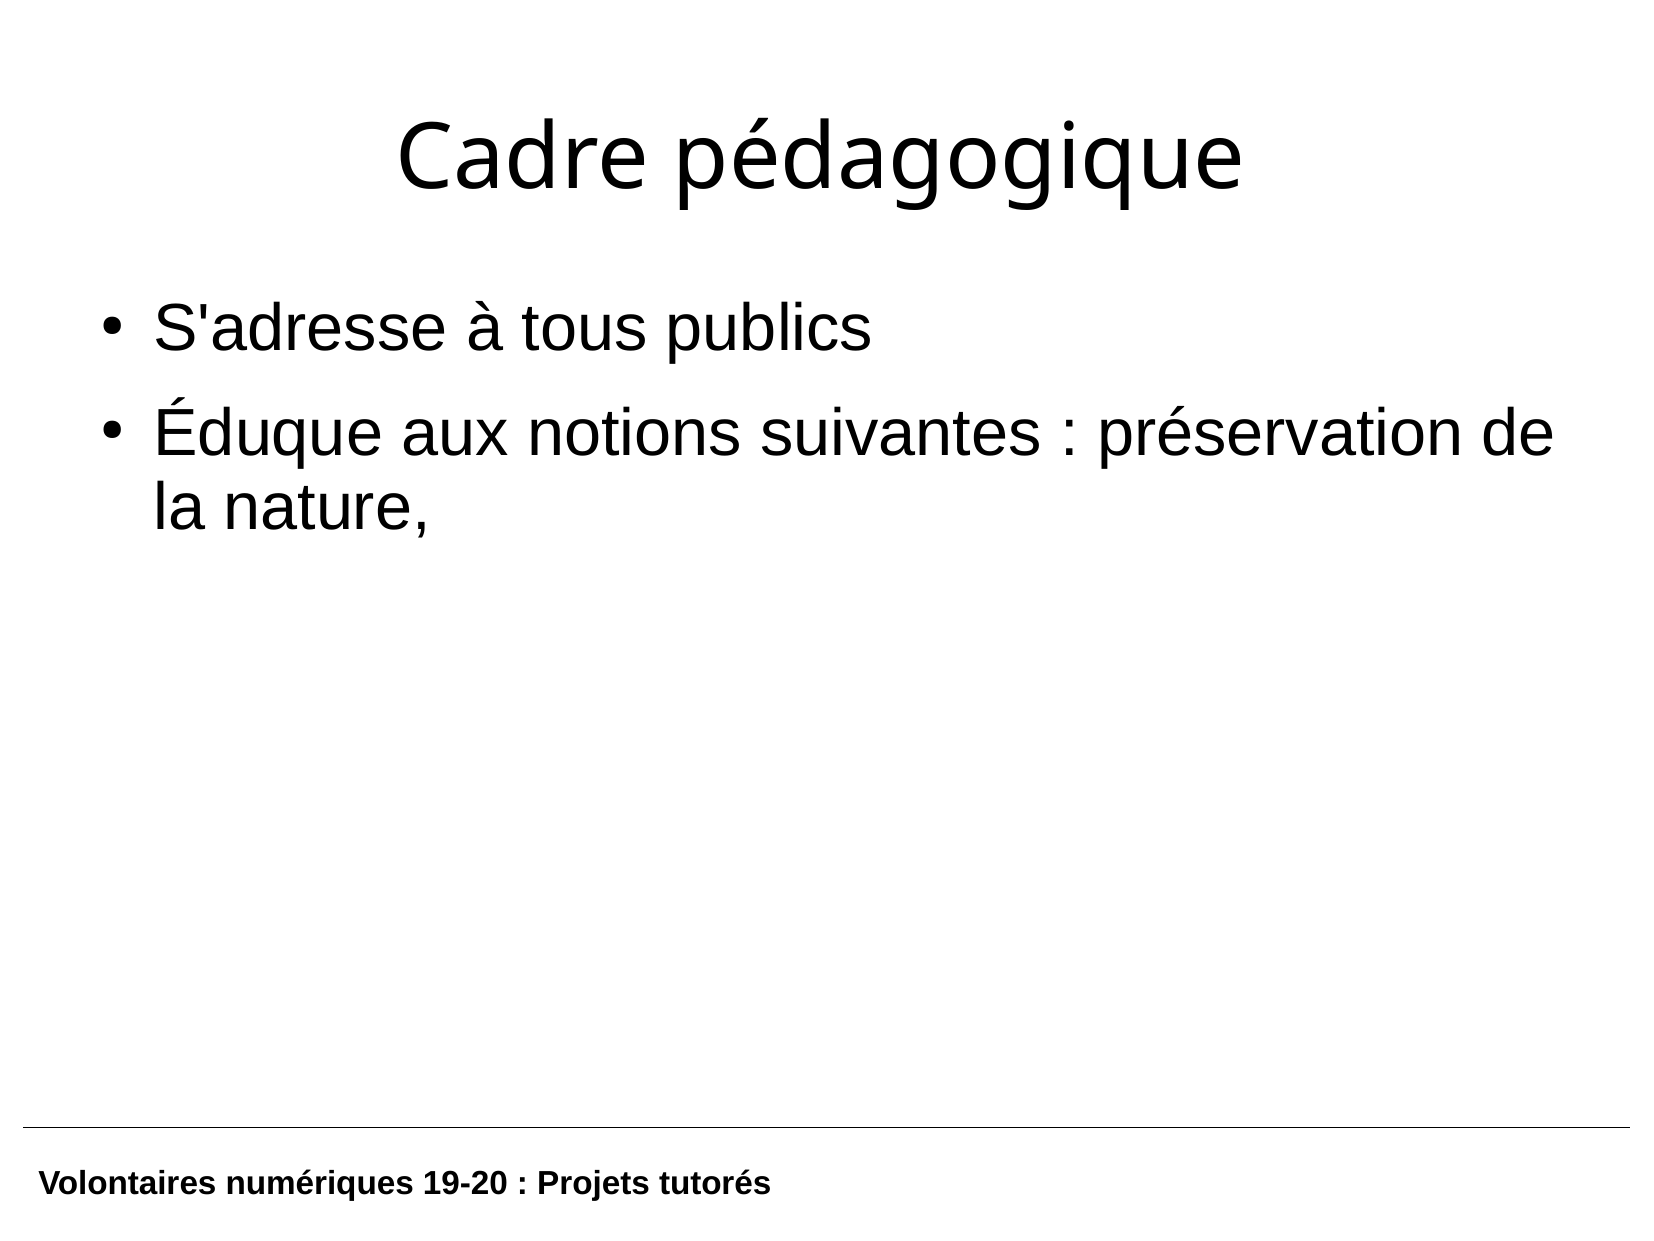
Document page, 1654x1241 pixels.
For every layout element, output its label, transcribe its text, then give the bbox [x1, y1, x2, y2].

list S'adresse à tous publics Éduque aux notions suivantes : préservation de la nature, [82, 290, 1571, 1109]
text_box Volontaires numériques 19-20 : Projets tutorés [23, 1157, 945, 1210]
title Cadre pédagogique [153, 49, 1489, 257]
